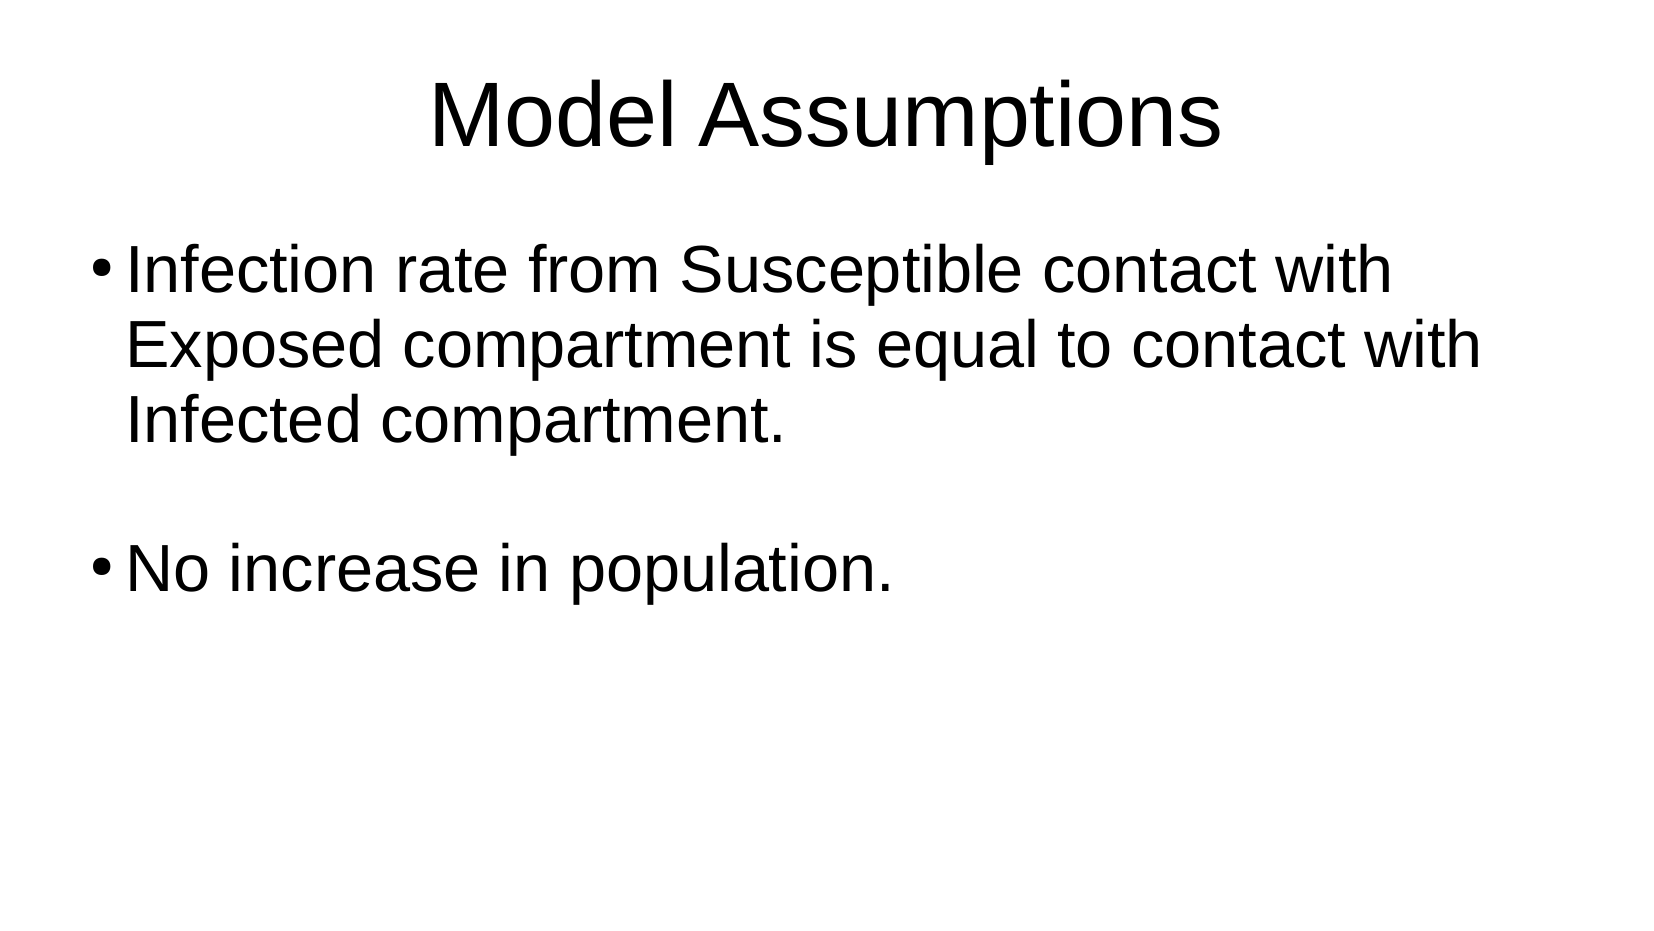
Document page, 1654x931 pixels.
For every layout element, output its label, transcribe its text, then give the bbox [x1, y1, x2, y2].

title Model Assumptions [82, 37, 1571, 193]
text_box Infection rate from Susceptible contact with Exposed compartment is equal to contact with Infected compartment. No increase in population. [75, 225, 1613, 901]
